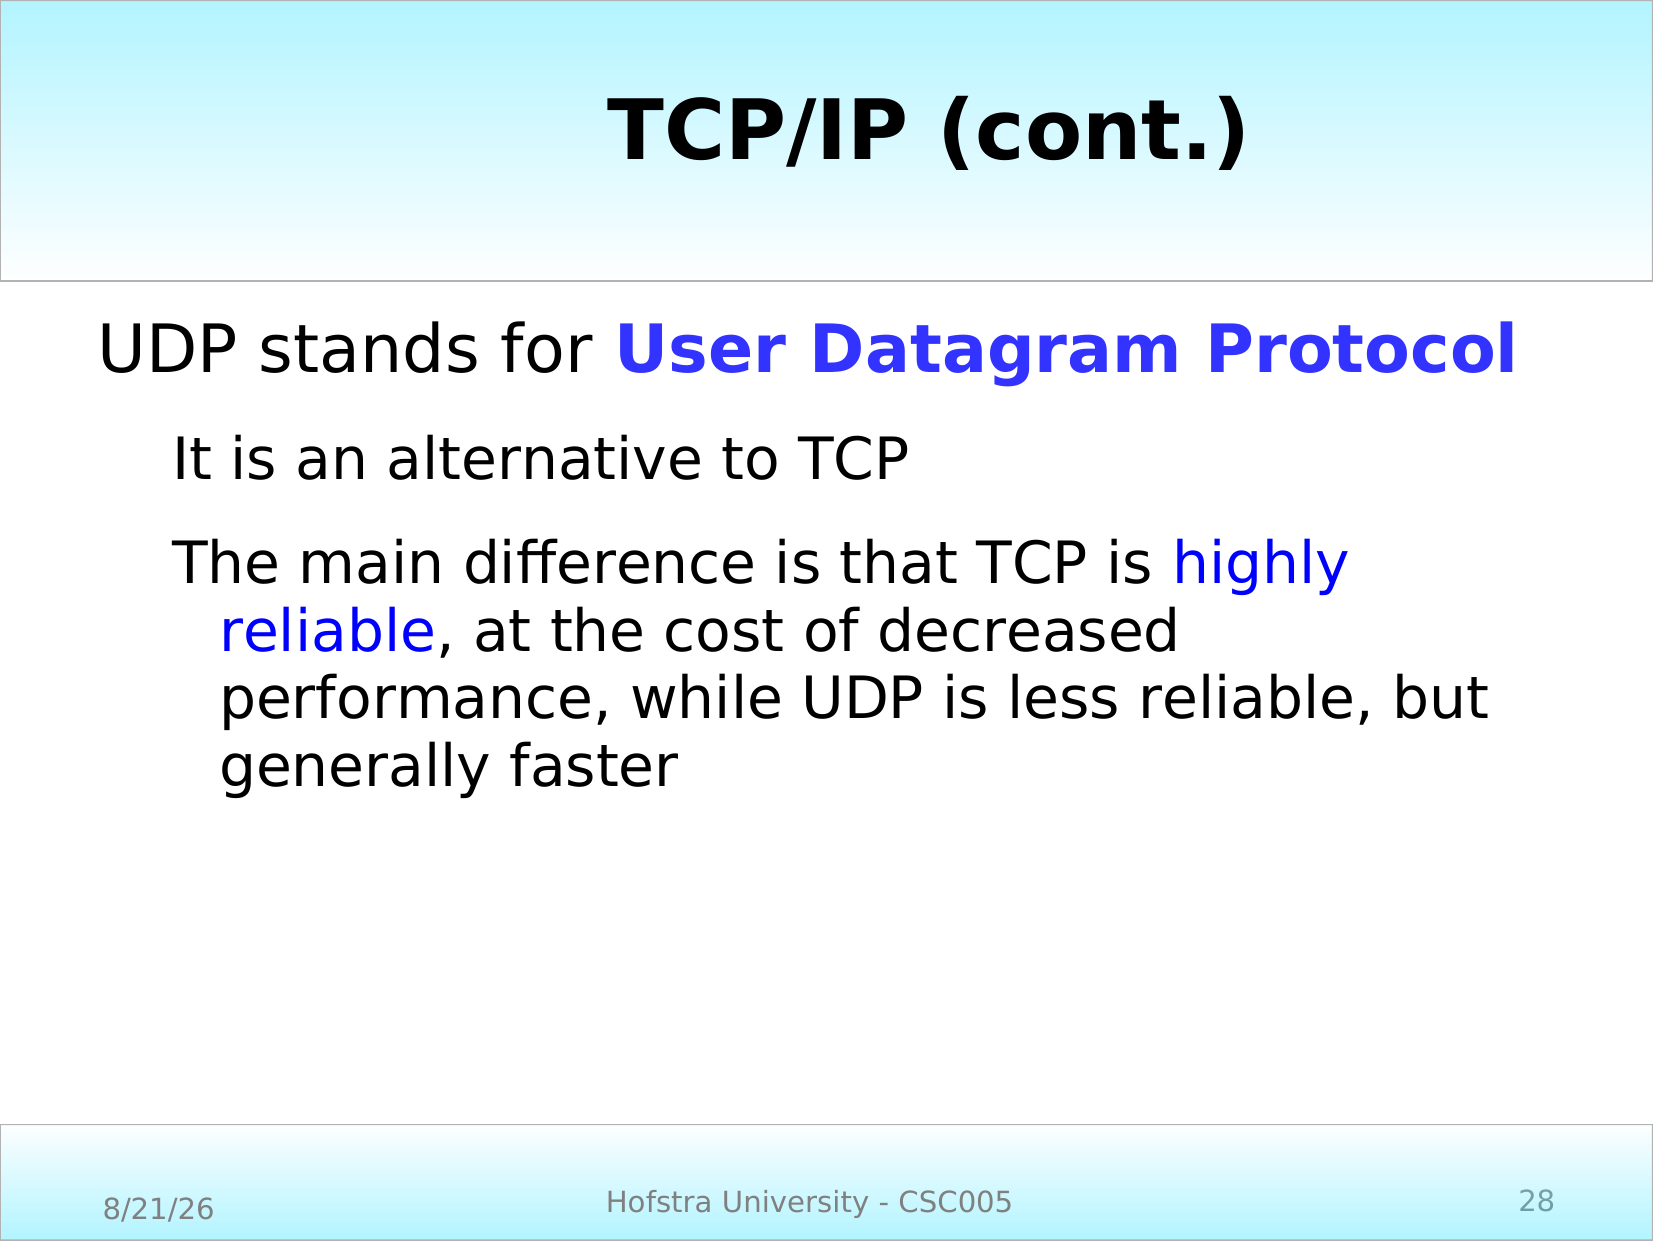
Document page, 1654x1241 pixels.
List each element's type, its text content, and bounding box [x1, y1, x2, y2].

title TCP/IP (cont.) [247, 27, 1612, 235]
list UDP stands for User Datagram Protocol It is an alternative to TCP The main difference is that TCP is highly reliable, at the cost of decreased performance, while UDP is less reliable, but generally faster [82, 303, 1571, 1131]
